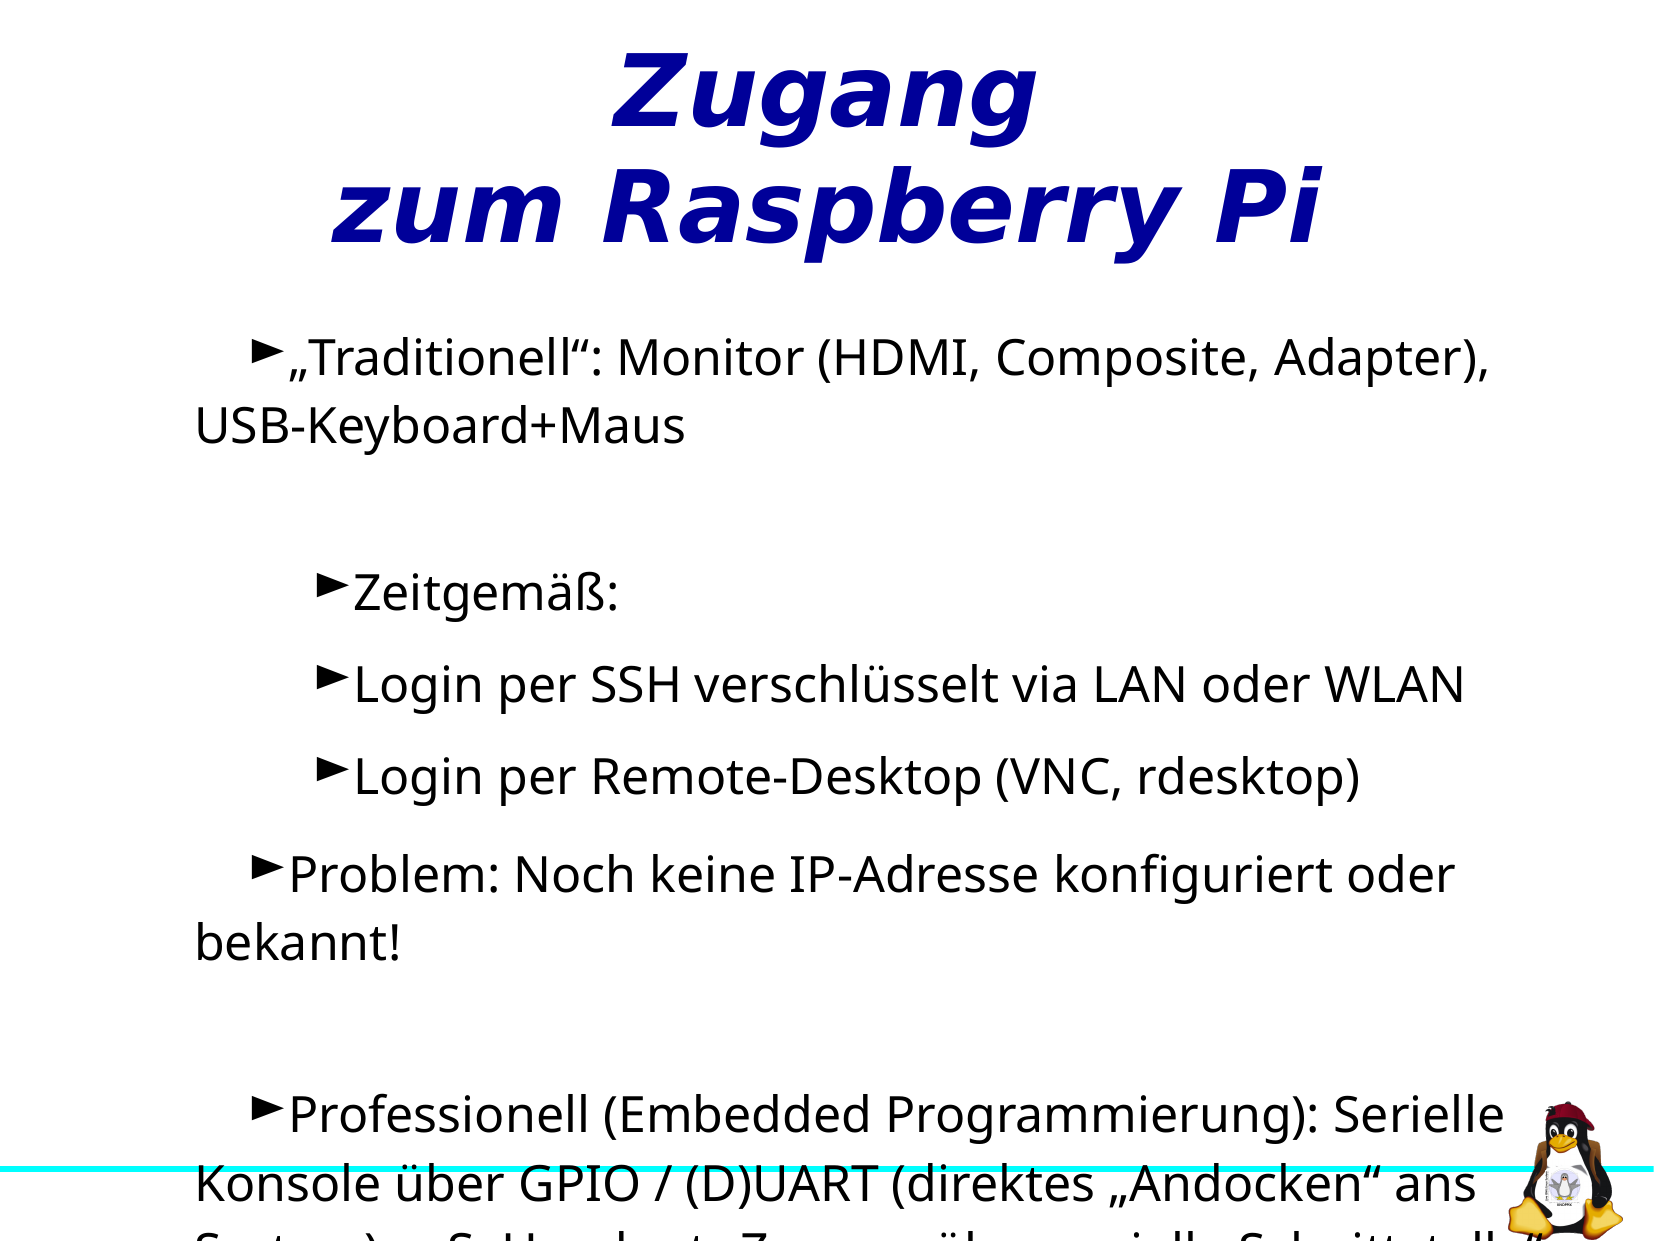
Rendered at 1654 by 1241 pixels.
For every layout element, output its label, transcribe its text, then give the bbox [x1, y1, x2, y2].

list „Traditionell“: Monitor (HDMI, Composite, Adapter), USB-Keyboard+Maus Zeitgemäß: Login per SSH verschlüsselt via LAN oder WLAN Login per Remote-Desktop (VNC, rdesktop) Problem: Noch keine IP-Adresse konfiguriert oder bekannt! Professionell (Embedded Programmierung): Serielle Konsole über GPIO / (D)UART (direktes „Andocken“ ans System) → S. Handout „Zugang über serielle Schnittstelle“ [121, 322, 1561, 1152]
picture [1505, 1100, 1625, 1241]
title Zugang zum Raspberry Pi [121, 33, 1534, 267]
